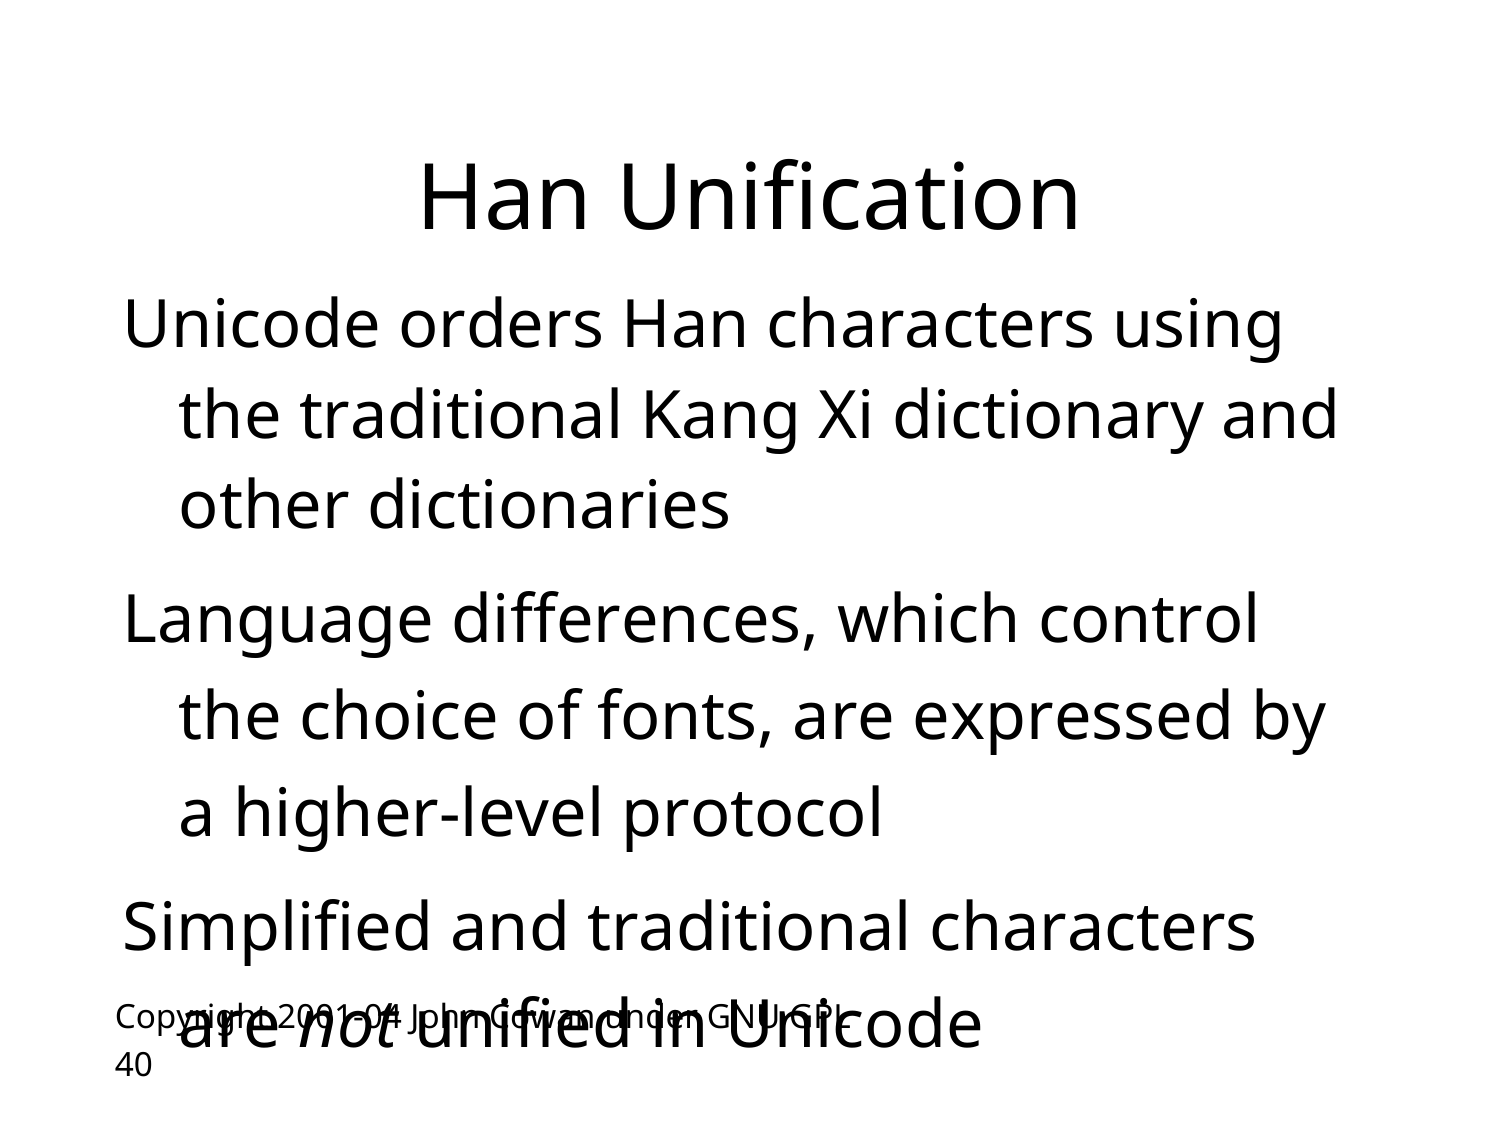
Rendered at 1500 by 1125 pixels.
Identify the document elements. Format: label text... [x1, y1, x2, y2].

list Unicode orders Han characters using the traditional Kang Xi dictionary and other dictionaries Language differences, which control the choice of fonts, are expressed by a higher-level protocol Simplified and traditional characters are not unified in Unicode [108, 268, 1384, 958]
title Han Unification [112, 99, 1388, 288]
